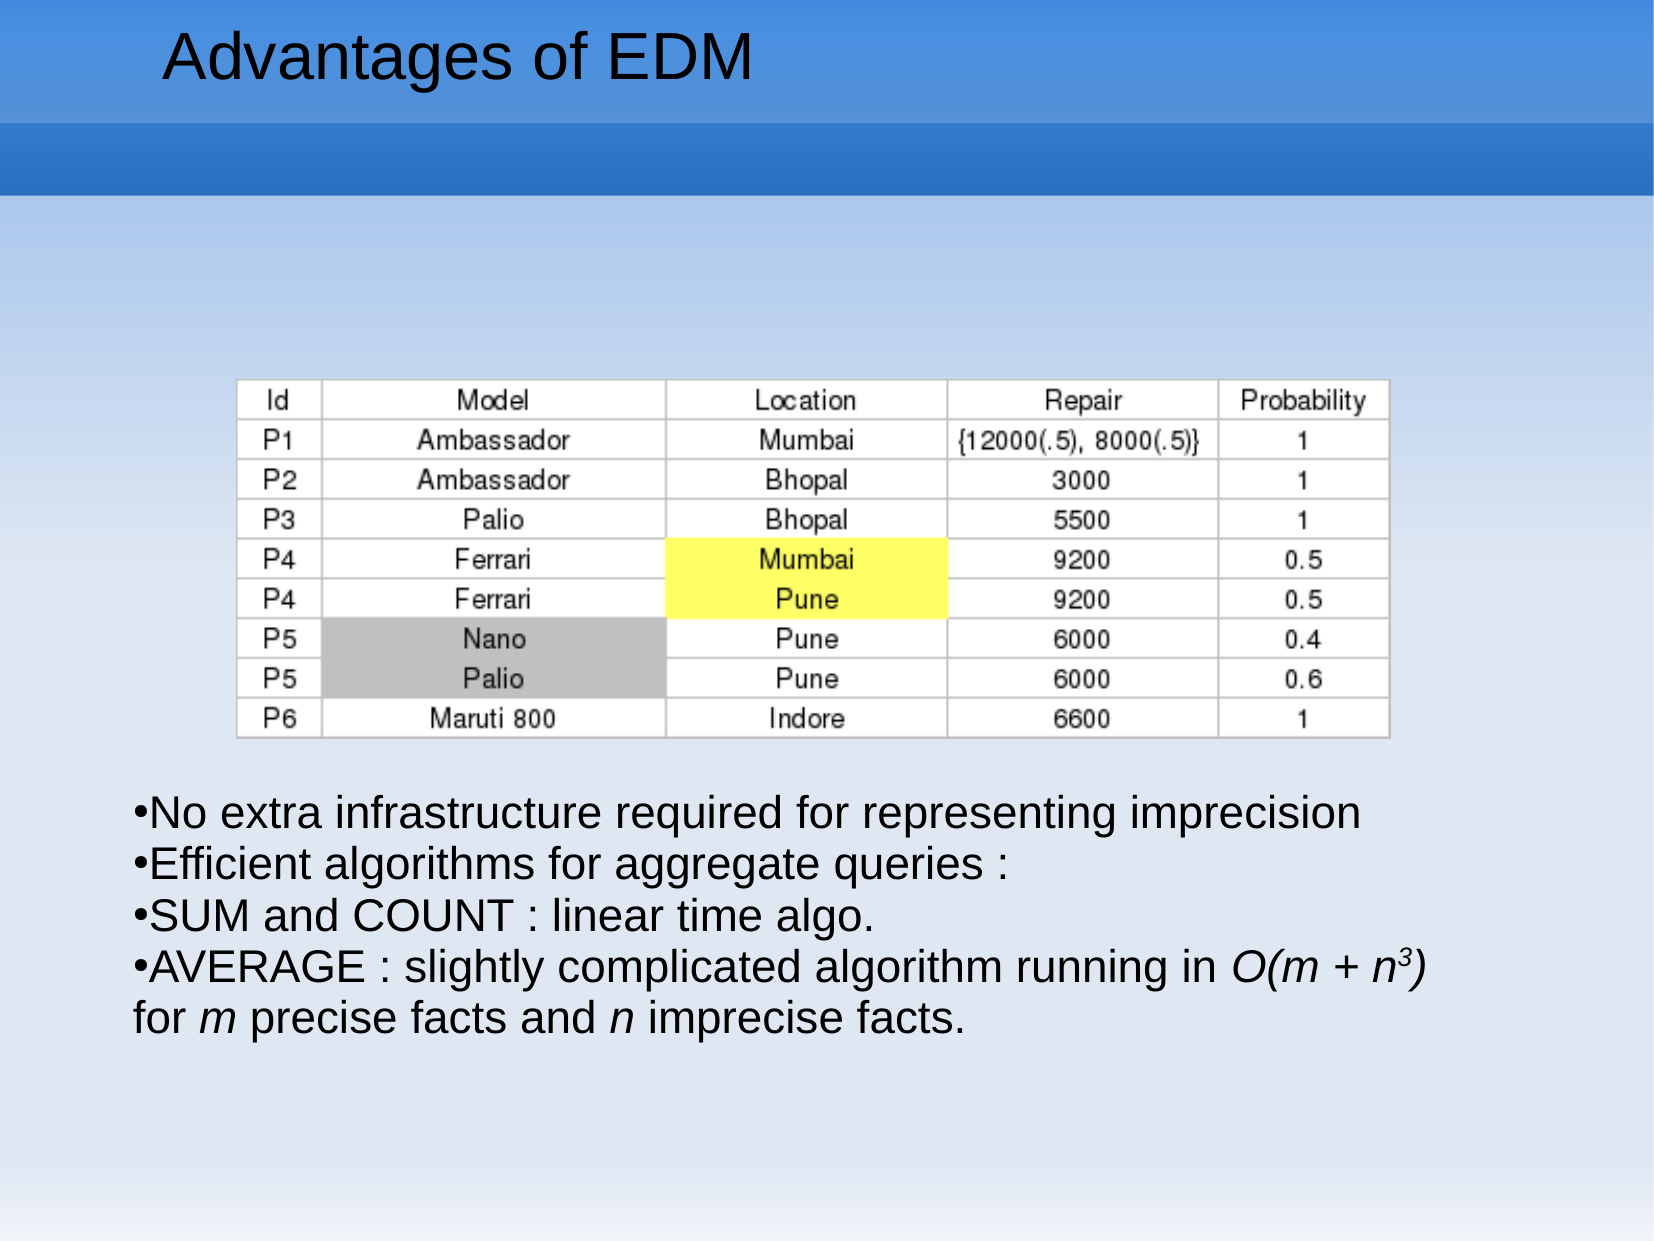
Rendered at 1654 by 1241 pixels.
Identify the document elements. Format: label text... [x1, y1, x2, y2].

text_box No extra infrastructure required for representing imprecision Efficient algorithms for aggregate queries : SUM and COUNT : linear time algo. AVERAGE : slightly complicated algorithm running in O(m + n3) for m precise facts and n imprecise facts. [118, 779, 1447, 1083]
picture [0, 0, 1654, 1241]
text_box Advantages of EDM [147, 11, 1536, 160]
